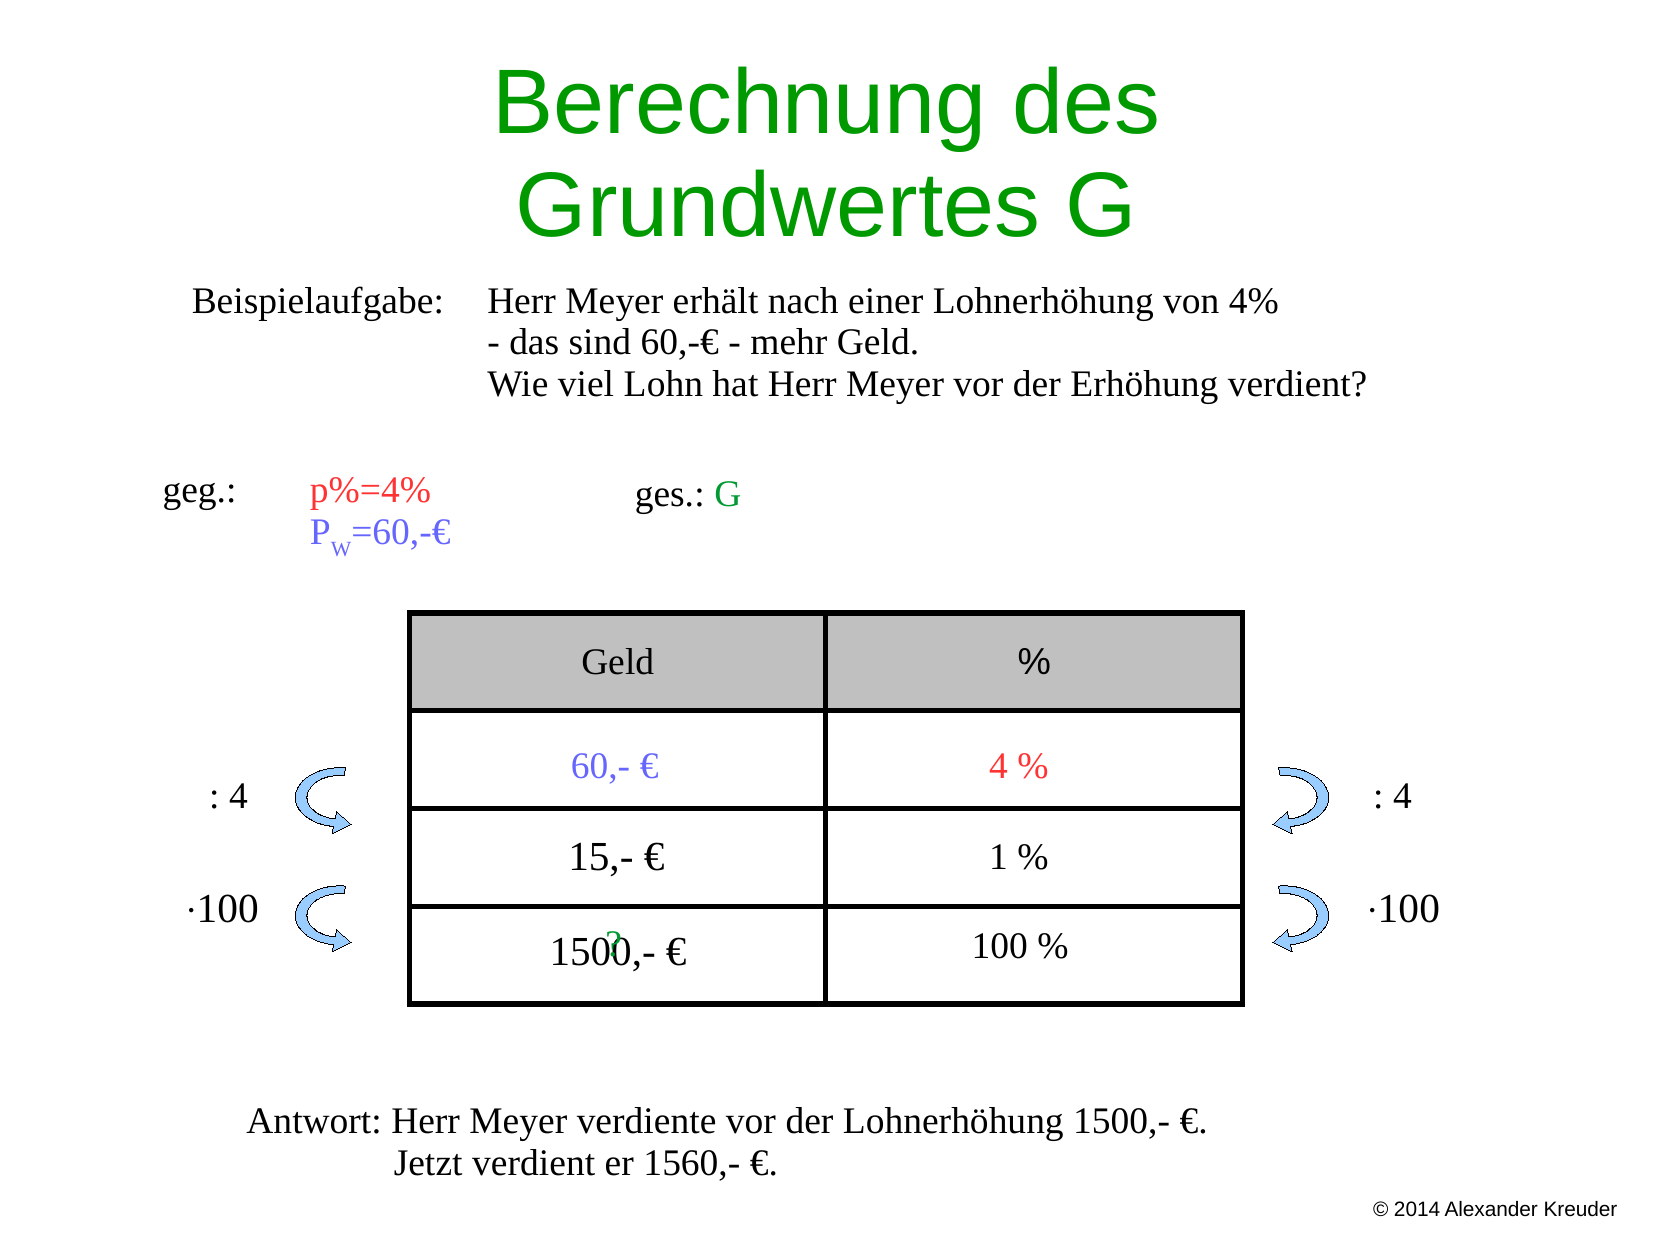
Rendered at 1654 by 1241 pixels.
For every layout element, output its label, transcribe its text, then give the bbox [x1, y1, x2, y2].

chart [173, 885, 266, 933]
text_box : 4 [194, 767, 263, 827]
table_cell [412, 909, 823, 1001]
chart [562, 833, 672, 880]
table_cell [828, 713, 1240, 806]
table_cell [828, 811, 1240, 904]
text_box [295, 767, 352, 834]
text_box [1272, 767, 1329, 834]
chart [1354, 885, 1447, 933]
table_header Geld [412, 616, 823, 708]
text_box : 4 [1358, 767, 1427, 826]
title Berechnung des Grundwertes G [82, 50, 1571, 256]
table_cell [828, 909, 1240, 1001]
text_box 4 % [974, 738, 1064, 796]
table_header % [828, 616, 1240, 708]
text_box Antwort: Herr Meyer verdiente vor der Lohnerhöhung 1500,- €. Jetzt verdient er 1560,- €. [231, 1092, 1225, 1193]
text_box geg.: p%=4% PW=60,-€ [147, 462, 466, 571]
table_cell [412, 811, 823, 904]
text_box ges.: G [620, 465, 757, 524]
text_box 1 % [974, 828, 1064, 887]
text_box [1272, 885, 1329, 952]
text_box [295, 885, 352, 952]
text_box 100 % [956, 917, 1084, 975]
table_cell [412, 713, 823, 806]
chart [543, 928, 695, 975]
text_box ? [590, 915, 638, 973]
text_box 60,- € [556, 738, 674, 796]
text_box Beispielaufgabe: Herr Meyer erhält nach einer Lohnerhöhung von 4% - das sind 60,-€ - mehr Geld. Wie viel Lohn hat Herr Meyer vor der Erhöhung verdient? [177, 272, 1385, 415]
